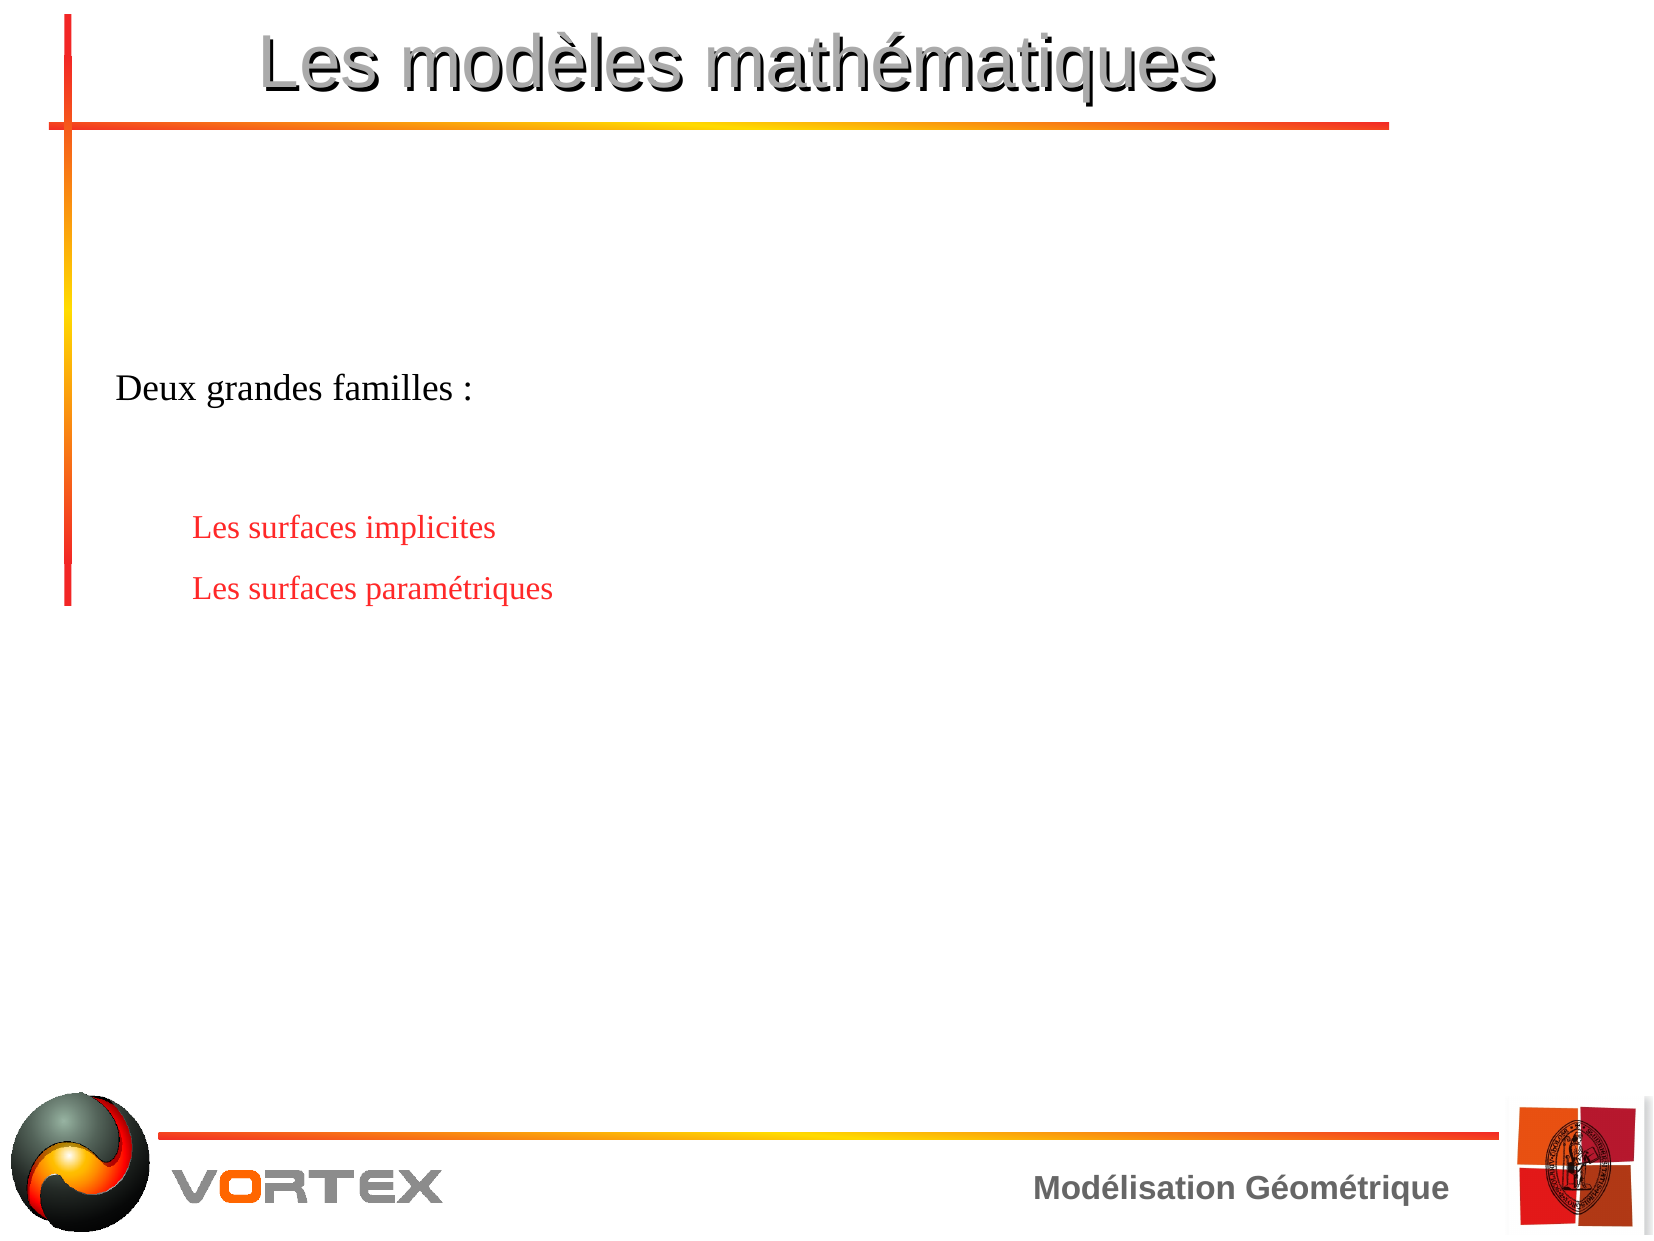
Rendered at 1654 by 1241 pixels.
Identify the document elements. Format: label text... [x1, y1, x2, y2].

list Deux grandes familles : Les surfaces implicites Les surfaces paramétriques [97, 153, 1571, 1109]
title Les modèles mathématiques [82, 4, 1392, 120]
picture [1505, 1096, 1653, 1235]
picture [11, 1092, 443, 1232]
